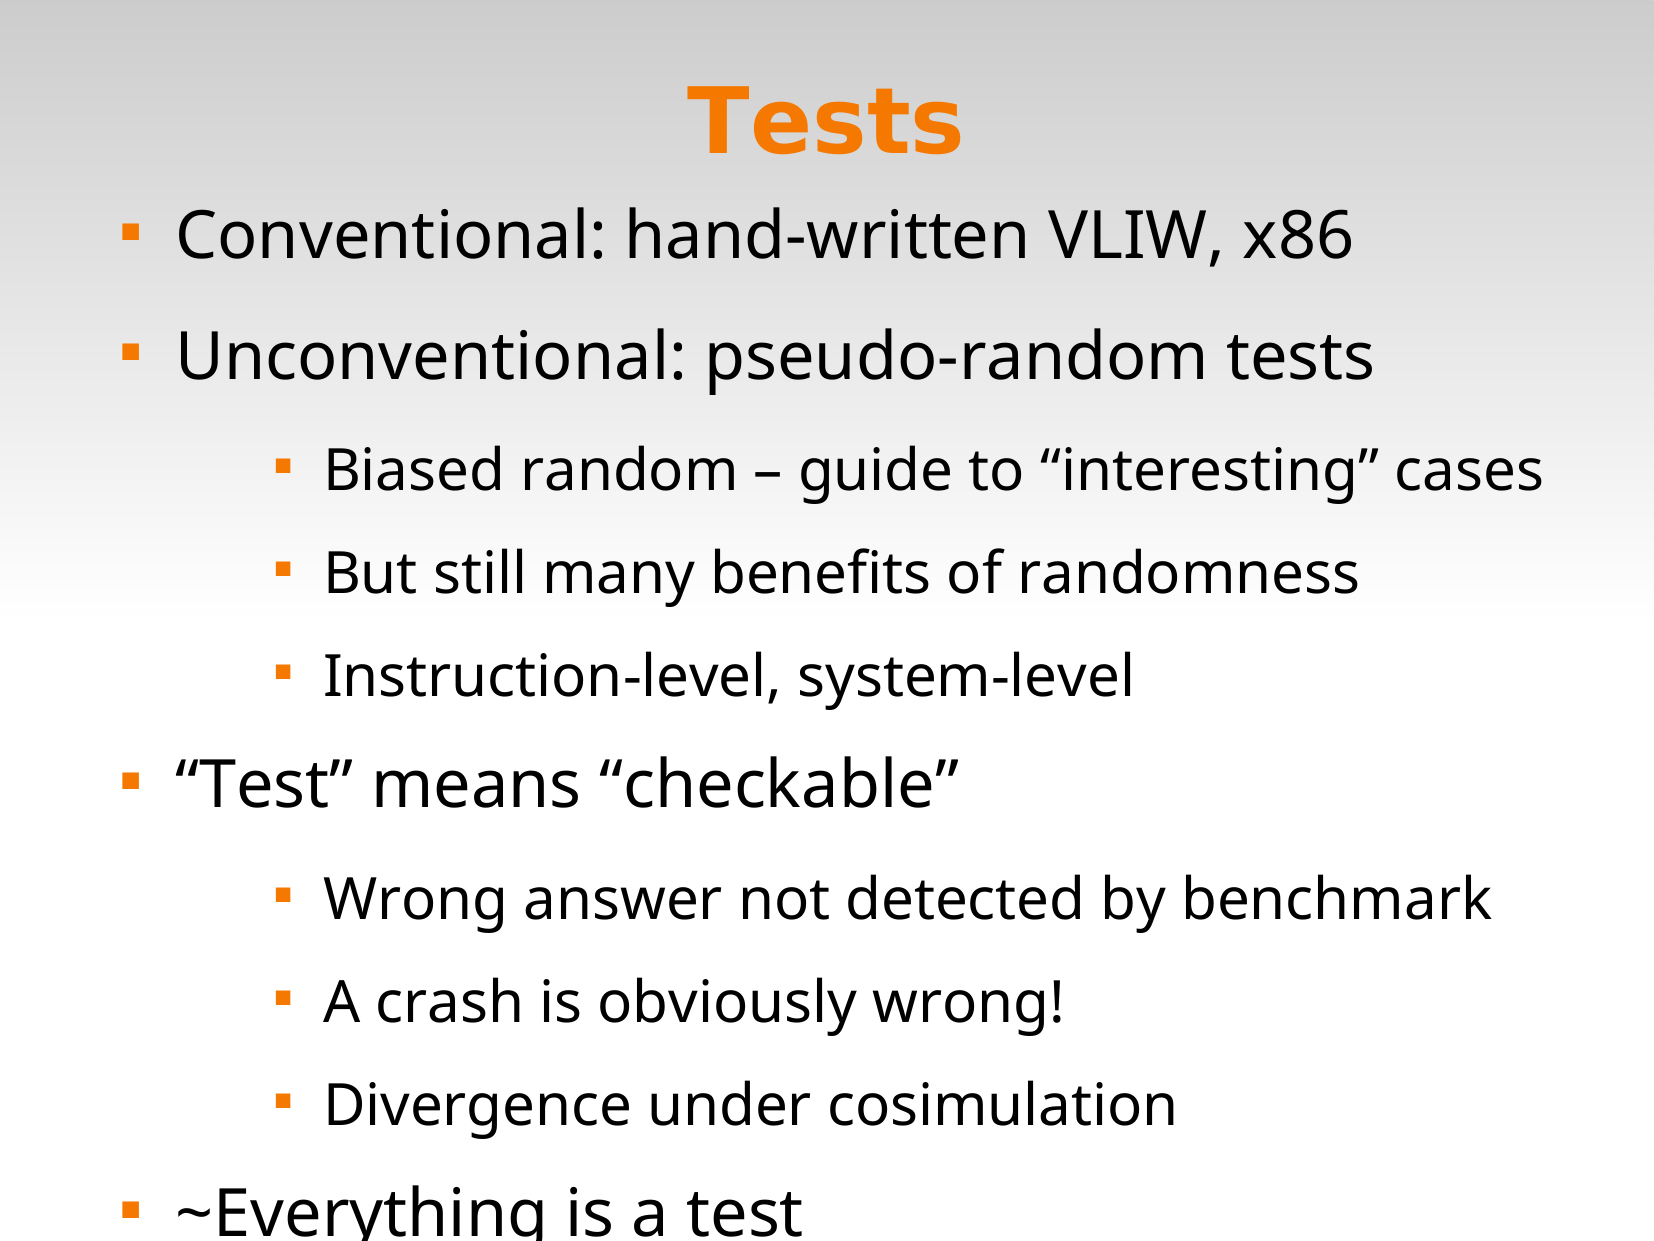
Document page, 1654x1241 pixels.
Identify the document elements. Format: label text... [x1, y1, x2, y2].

list Conventional: hand-written VLIW, x86 Unconventional: pseudo-random tests Biased random – guide to “interesting” cases But still many benefits of randomness Instruction-level, system-level “Test” means “checkable” Wrong answer not detected by benchmark A crash is obviously wrong! Divergence under cosimulation ~Everything is a test [86, 187, 1576, 1158]
title Tests [82, 56, 1571, 188]
